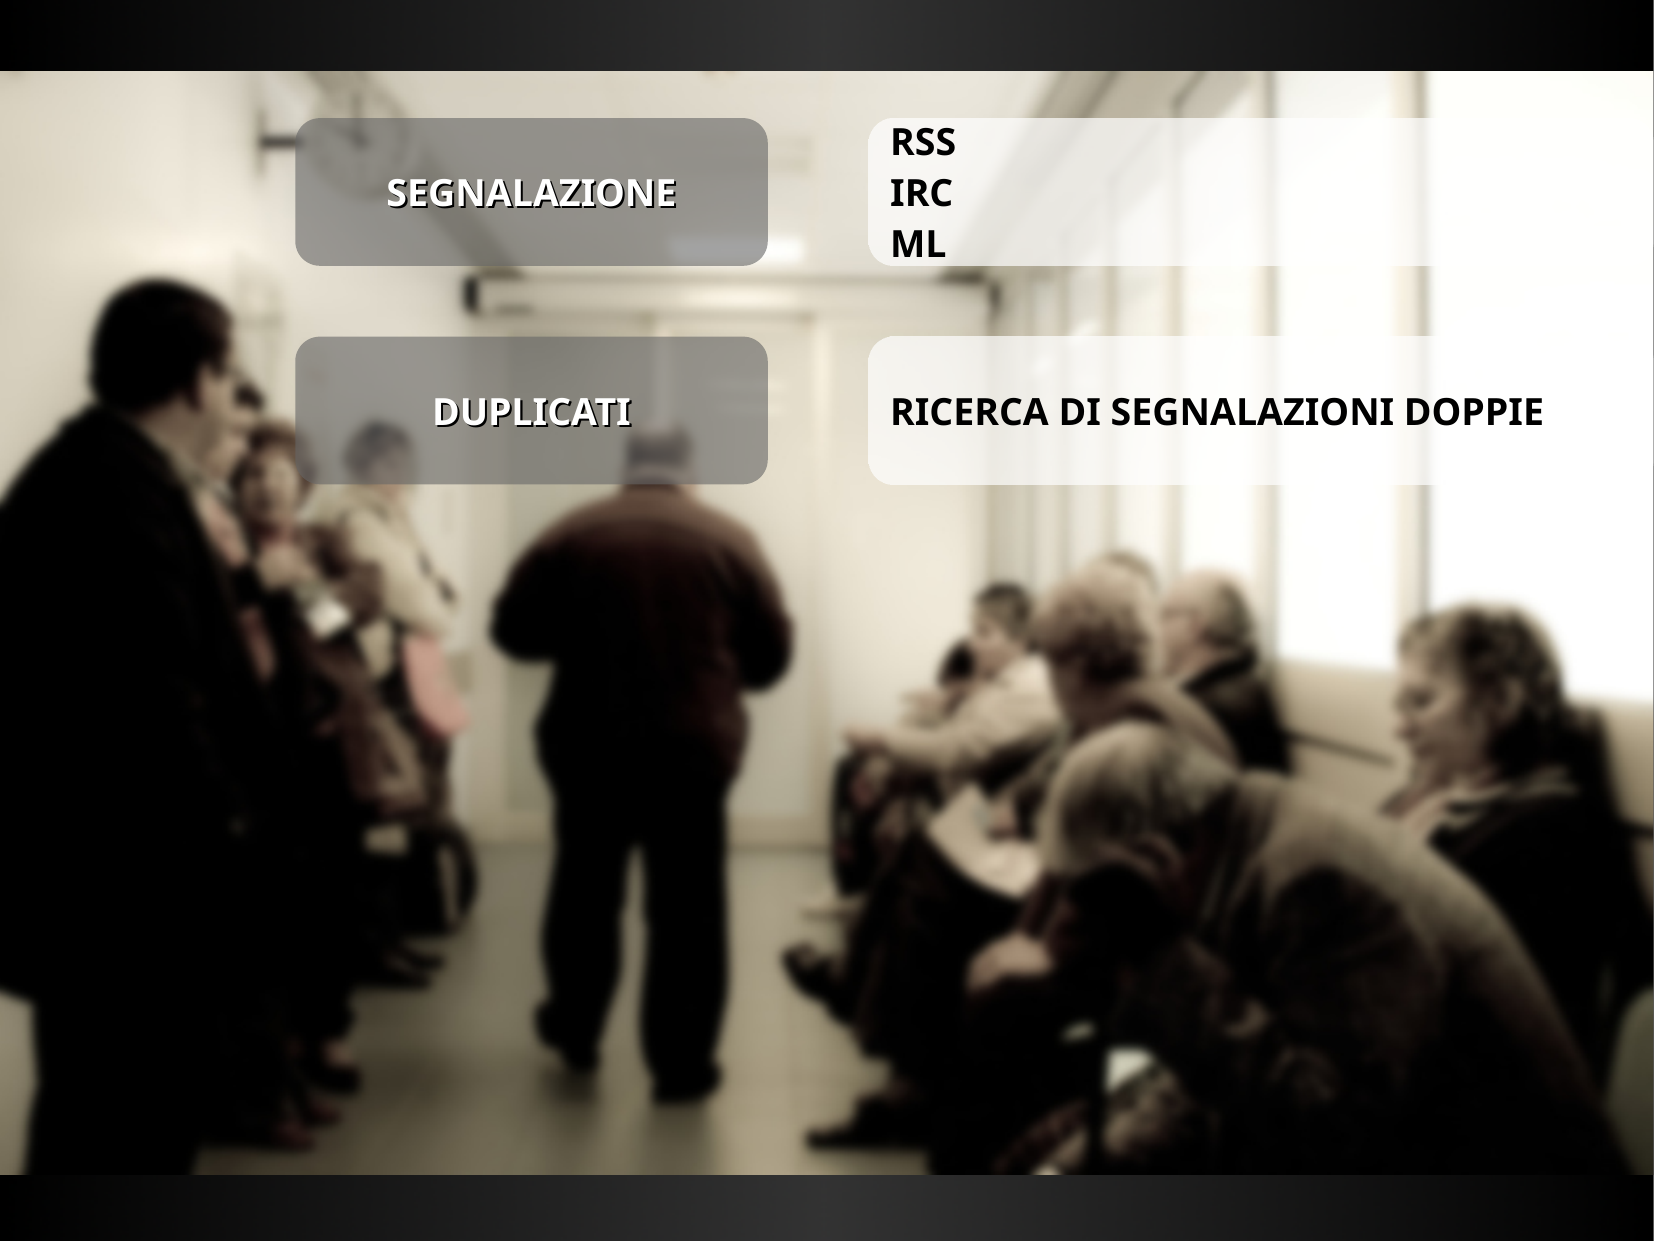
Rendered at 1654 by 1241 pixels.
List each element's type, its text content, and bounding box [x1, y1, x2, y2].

text_box RICERCA DI SEGNALAZIONI DOPPIE [868, 336, 1654, 485]
picture [0, 0, 1654, 1241]
text_box SEGNALAZIONE [295, 118, 768, 266]
text_box DUPLICATI [295, 336, 768, 485]
text_box RSS IRC ML [868, 118, 1654, 266]
